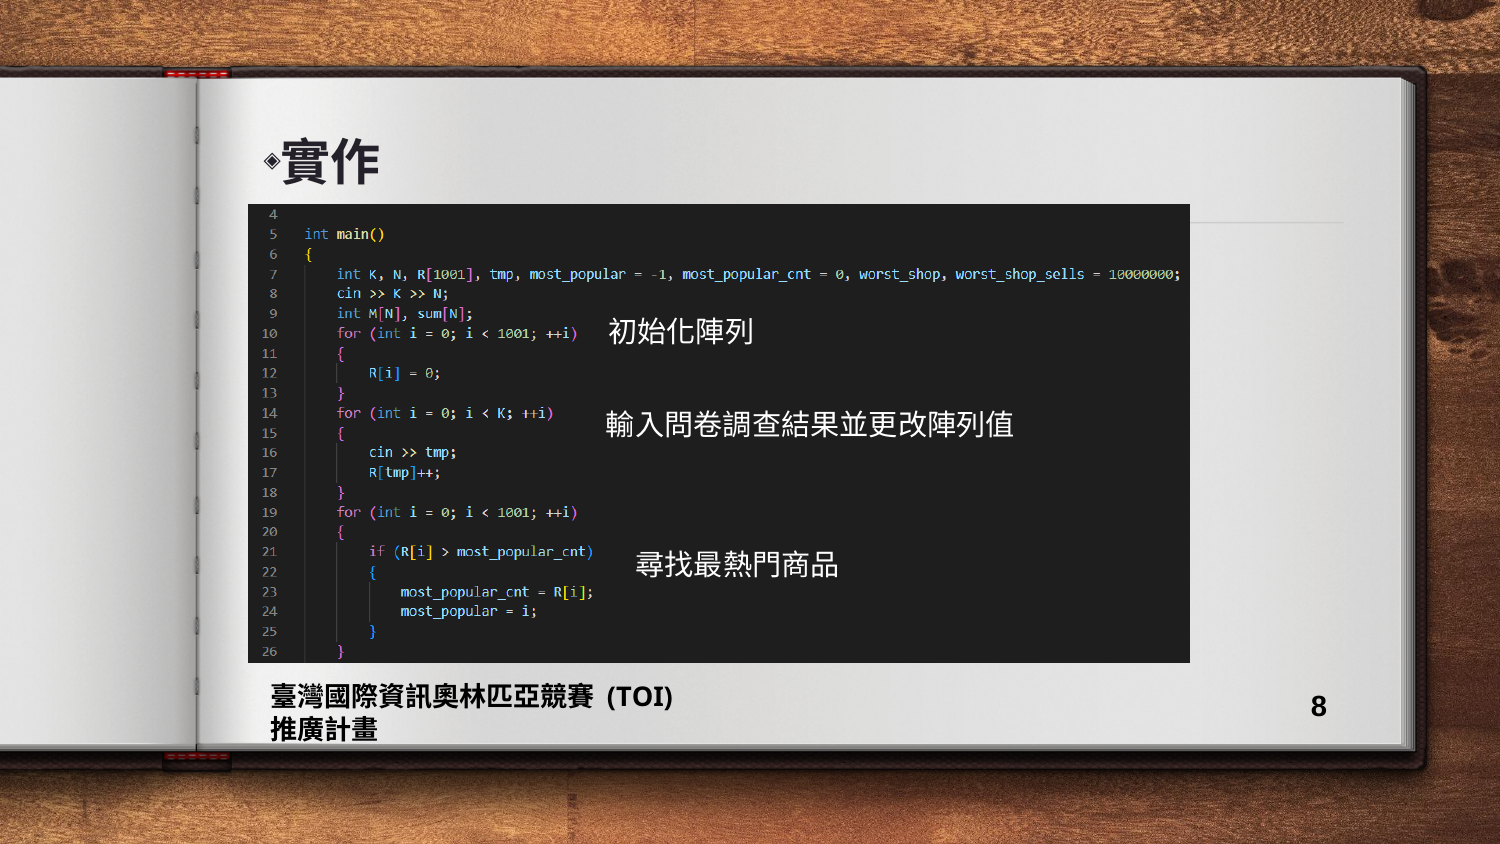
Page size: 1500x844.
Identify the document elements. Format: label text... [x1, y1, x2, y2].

text_box 輸入問卷調查結果並更改陣列值 [590, 398, 1034, 449]
text_box 實作 [248, 115, 1190, 204]
text_box 初始化陣列 [593, 306, 771, 357]
picture [248, 204, 1190, 664]
text_box 8 [1295, 672, 1386, 737]
text_box 尋找最熱門商品 [620, 538, 857, 589]
